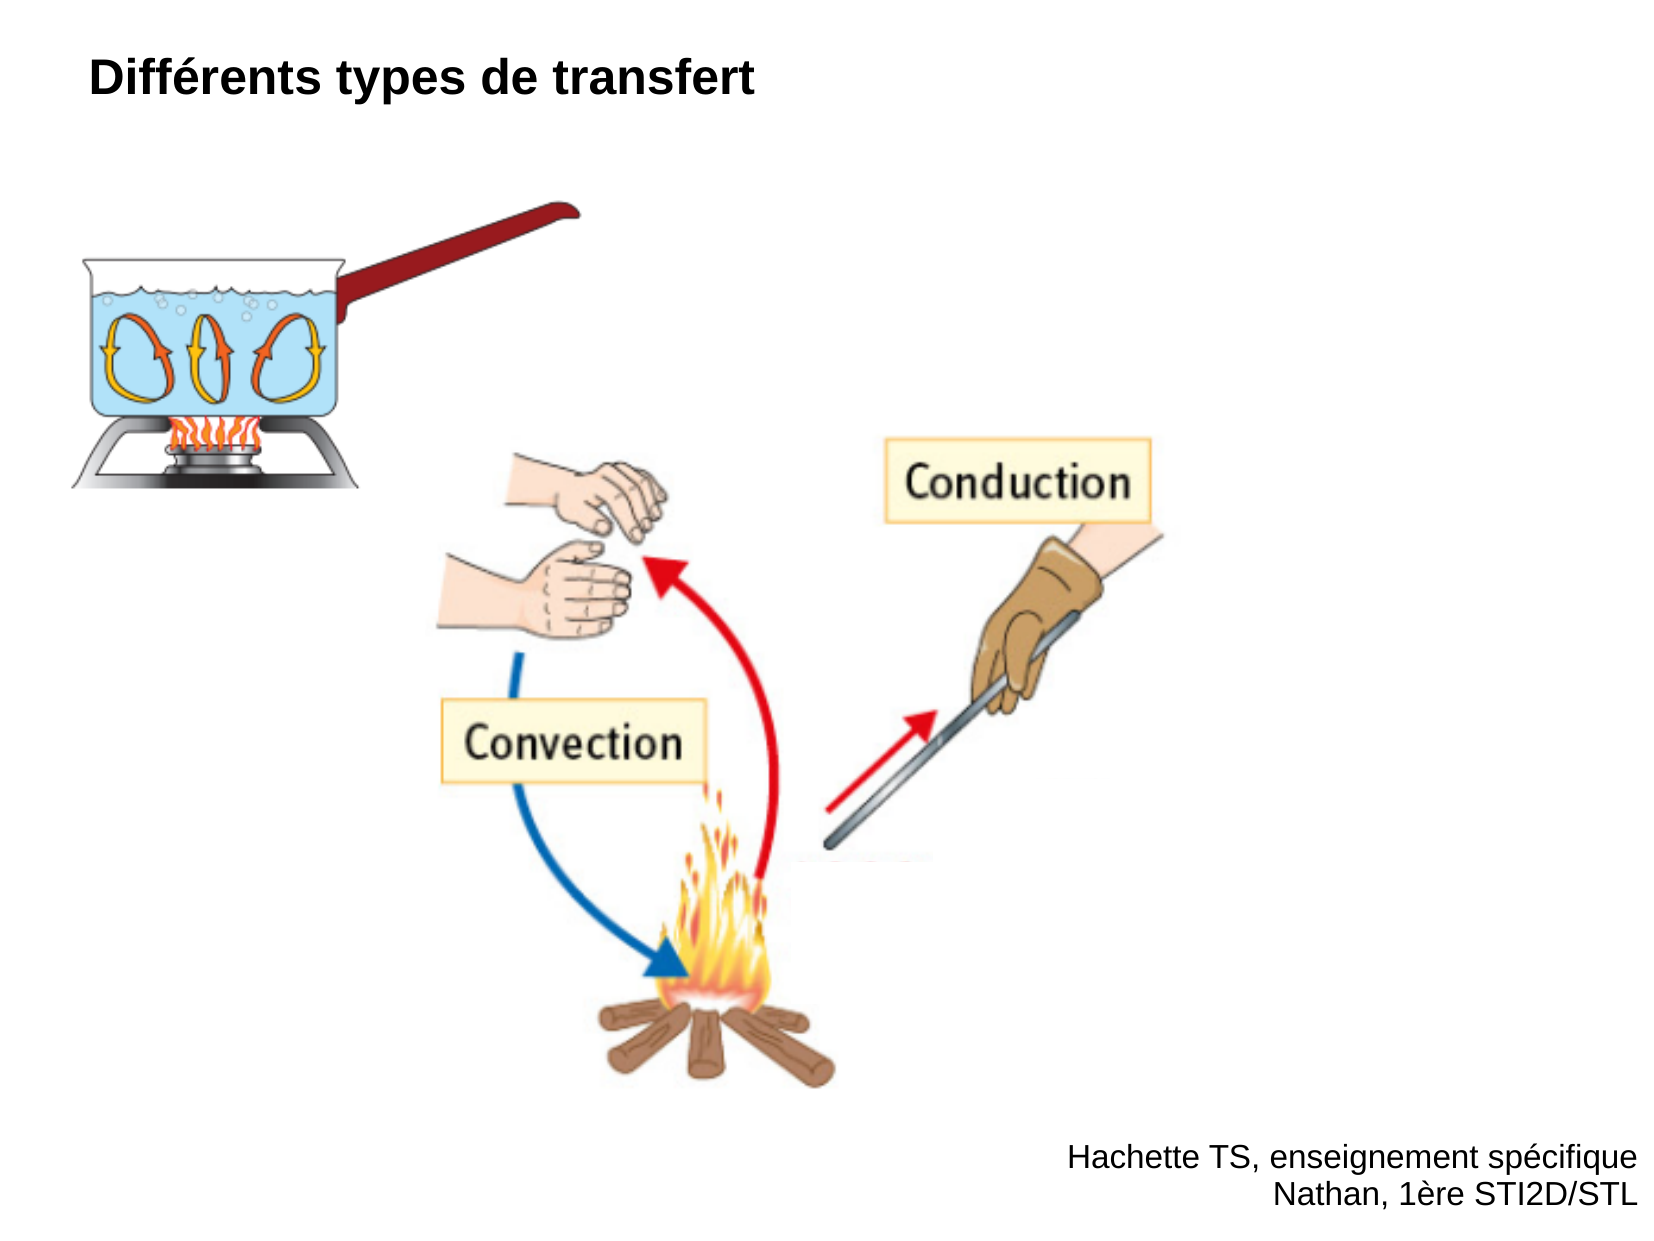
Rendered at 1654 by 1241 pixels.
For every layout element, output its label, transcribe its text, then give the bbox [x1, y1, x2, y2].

text_box [791, 779, 1205, 1103]
picture [59, 188, 1219, 1103]
text_box Différents types de transfert [0, 0, 1654, 115]
text_box Hachette TS, enseignement spécifique Nathan, 1ère STI2D/STL [0, 1131, 1654, 1221]
